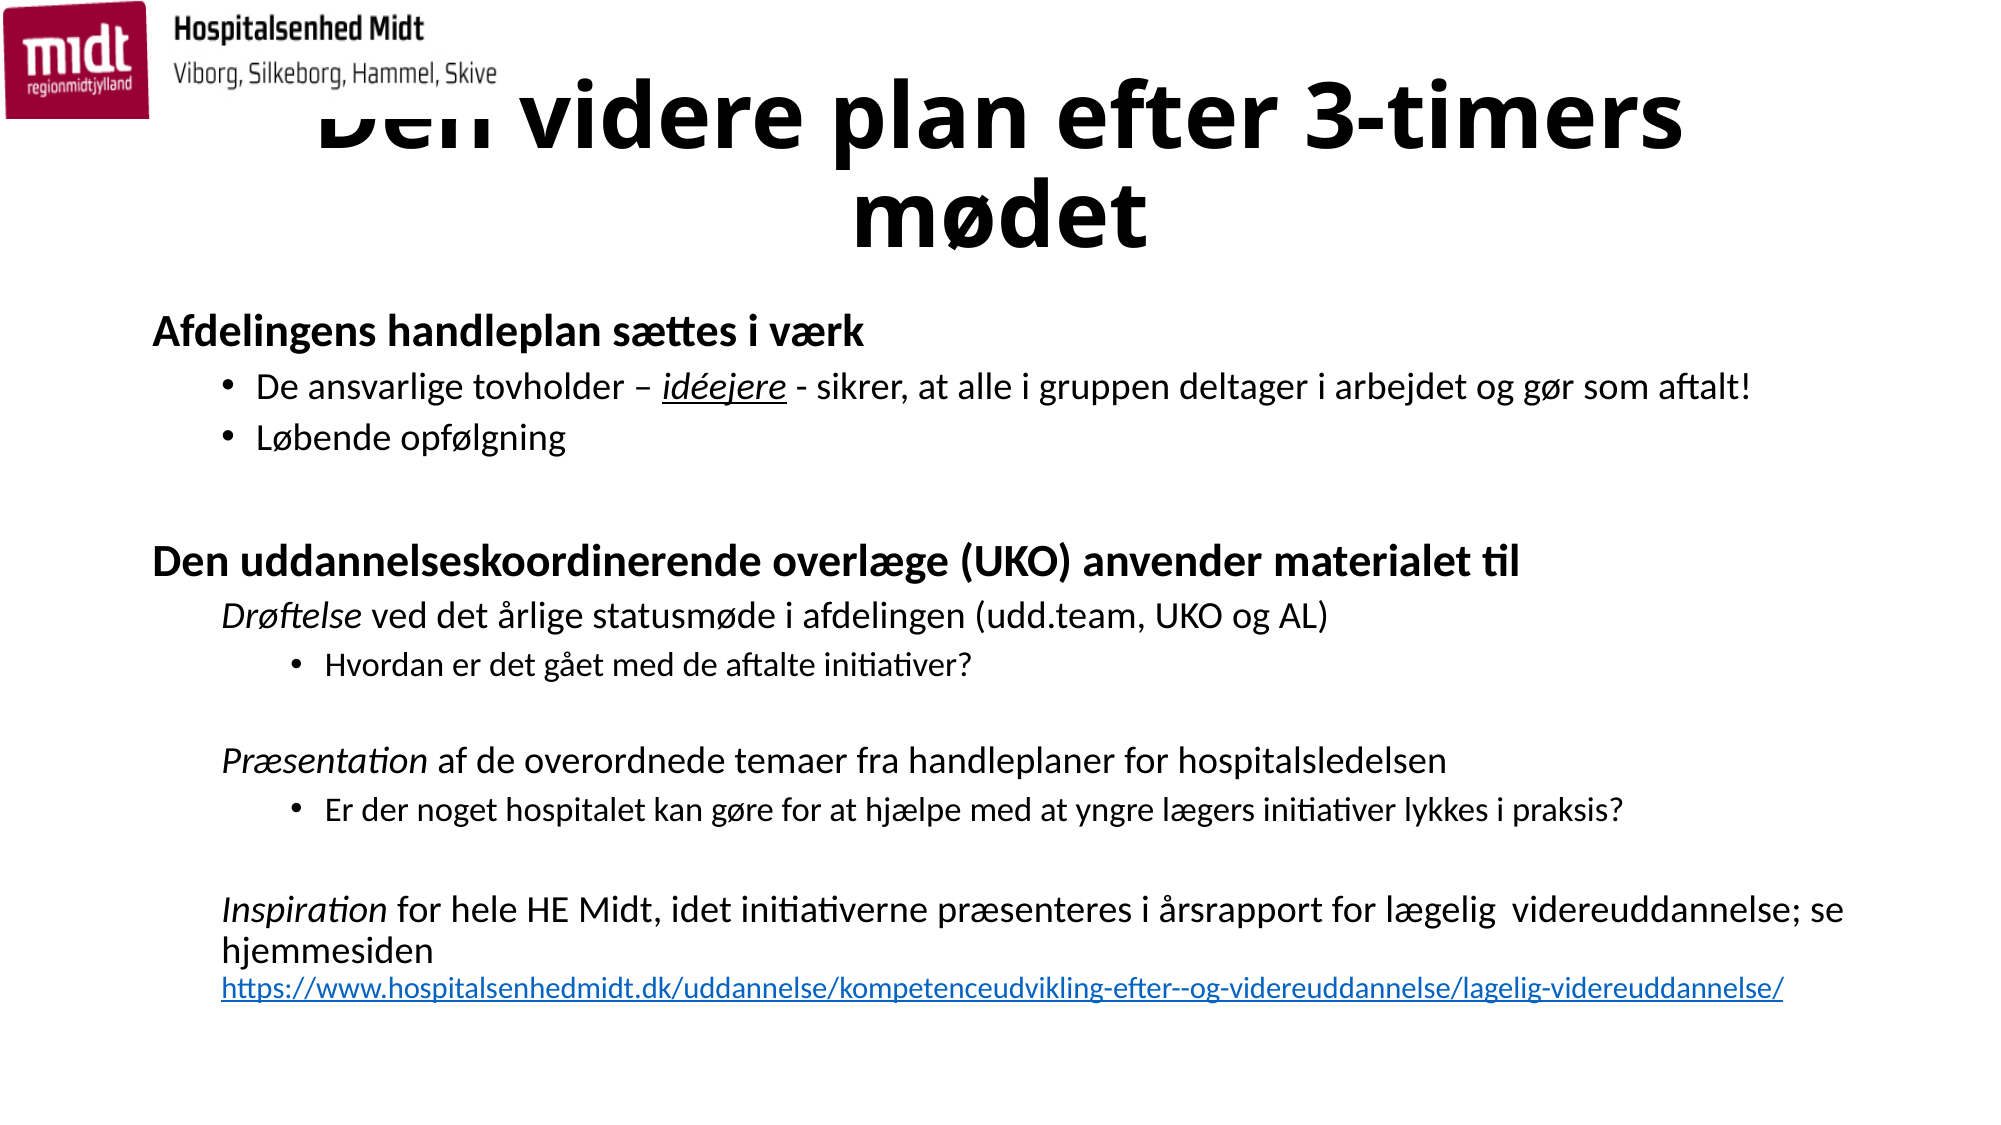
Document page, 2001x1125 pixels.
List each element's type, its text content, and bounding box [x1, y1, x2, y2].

picture [0, 0, 510, 119]
list Afdelingens handleplan sættes i værk De ansvarlige tovholder – idéejere - sikrer, at alle i gruppen deltager i arbejdet og gør som aftalt! Løbende opfølgning Den uddannelseskoordinerende overlæge (UKO) anvender materialet til Drøftelse ved det årlige statusmøde i afdelingen (udd.team, UKO og AL) Hvordan er det gået med de aftalte initiativer? Præsentation af de overordnede temaer fra handleplaner for hospitalsledelsen Er der noget hospitalet kan gøre for at hjælpe med at yngre lægers initiativer lykkes i praksis? Inspiration for hele HE Midt, idet initiativerne præsenteres i årsrapport for lægelig videreuddannelse; se hjemmesiden https://www.hospitalsenhedmidt.dk/uddannelse/kompetenceudvikling-efter--og-videreuddannelse/lagelig-videreuddannelse/ [137, 299, 1863, 1014]
title Den videre plan efter 3-timers mødet [137, 59, 1863, 278]
